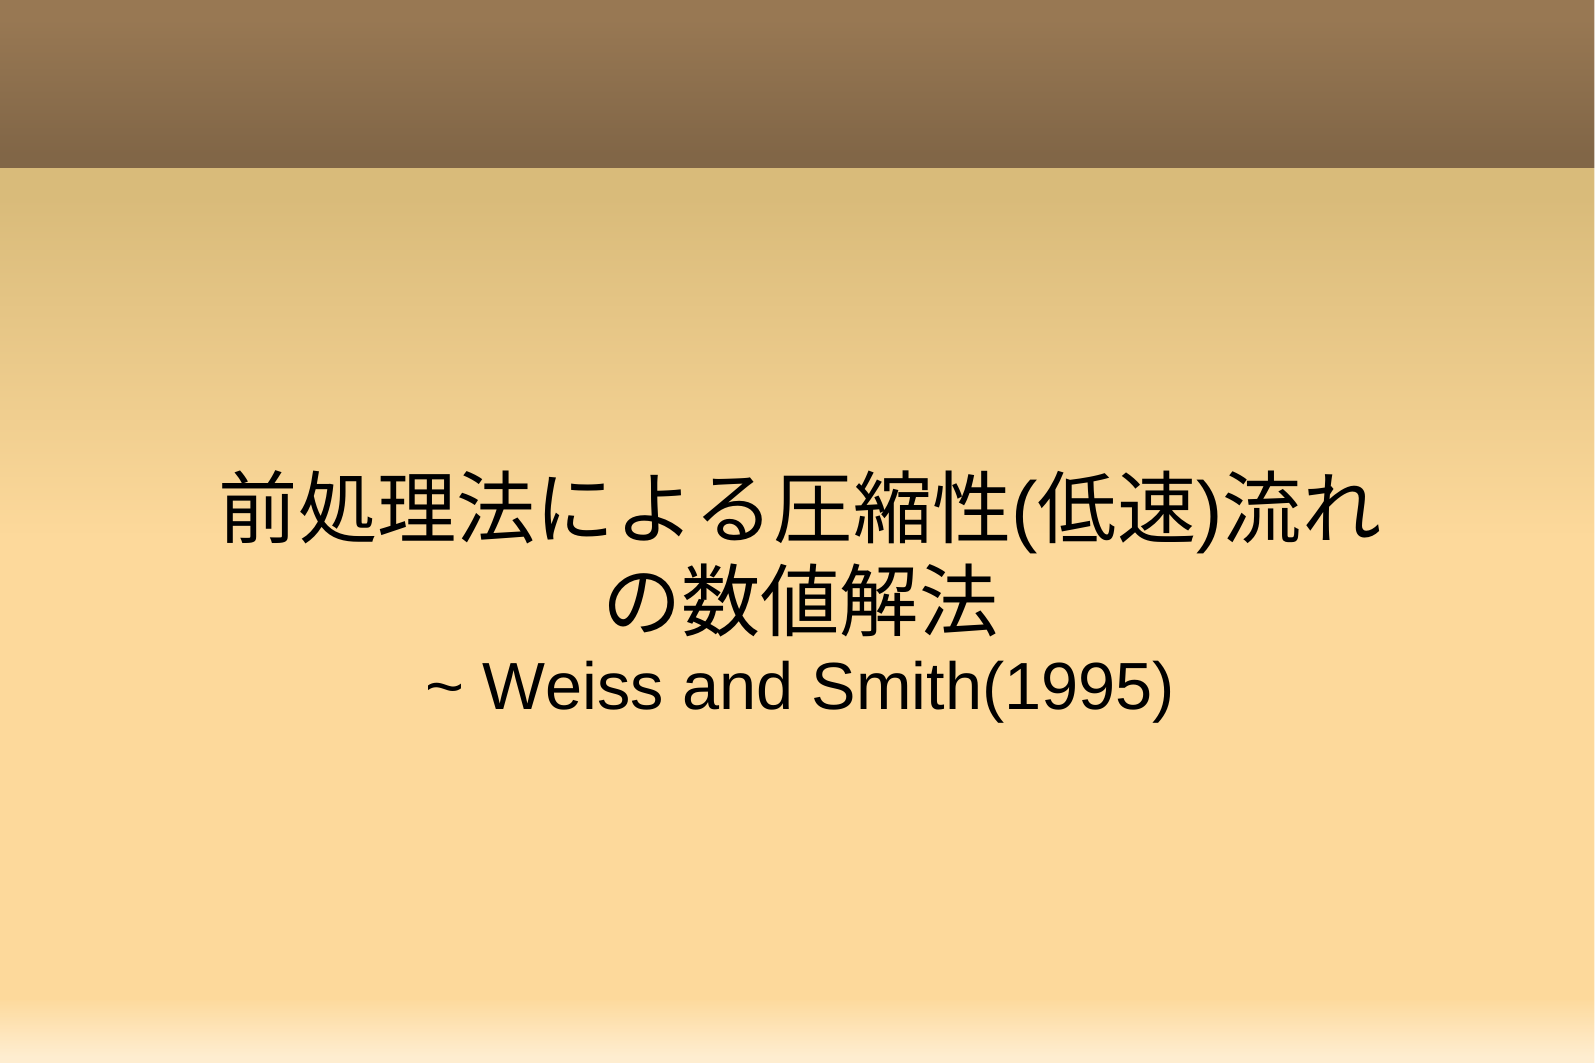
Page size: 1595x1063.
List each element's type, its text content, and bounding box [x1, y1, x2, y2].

picture [0, 0, 1595, 1063]
subtitle 前処理法による圧縮性(低速)流れ の数値解法 ~ Weiss and Smith(1995) [82, 243, 1518, 945]
